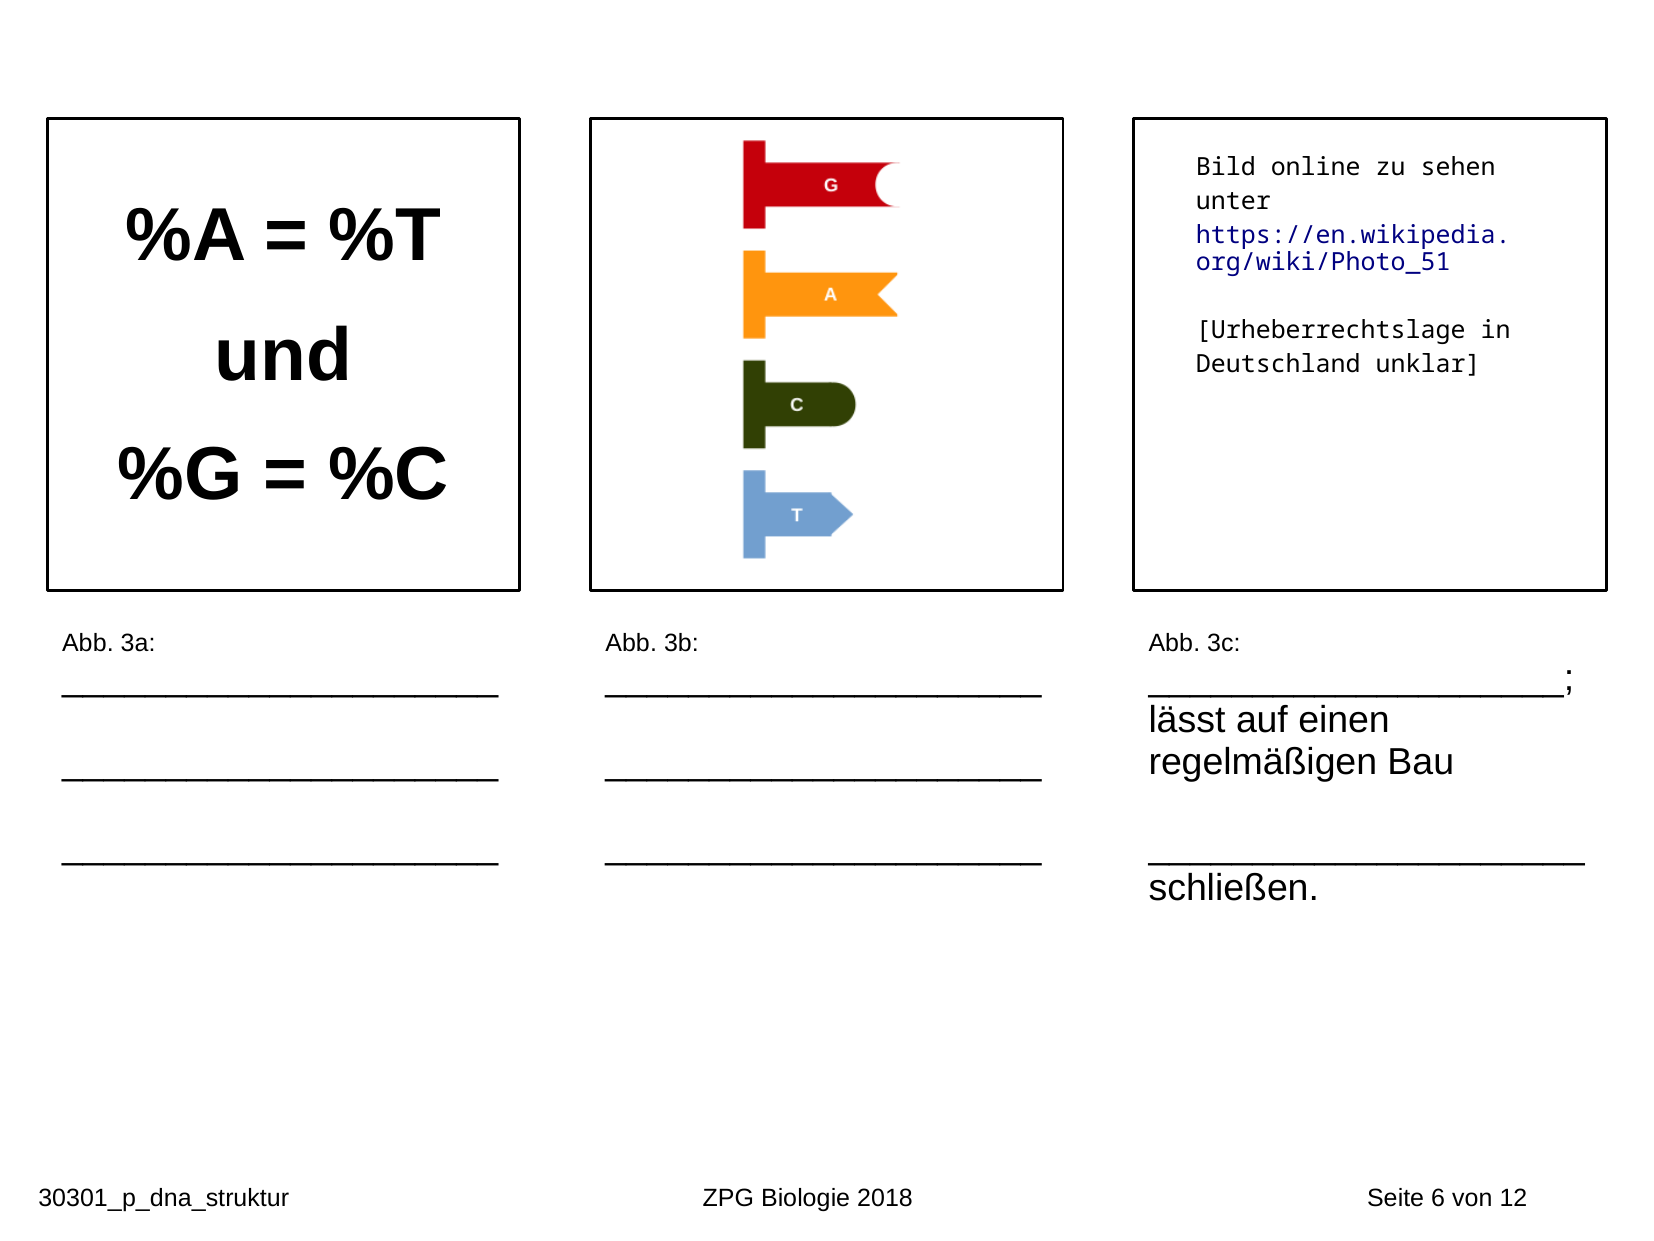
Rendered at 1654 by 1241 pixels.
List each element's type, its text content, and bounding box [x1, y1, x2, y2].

text_box Abb. 3c: ____________________; lässt auf einen regelmäßigen Bau _____________________ schließen. [1133, 621, 1607, 917]
text_box Abb. 3a: _____________________ _____________________ _____________________ [47, 621, 520, 875]
text_box Abb. 3b: _____________________ _____________________ _____________________ [590, 621, 1063, 875]
text_box Bild online zu sehen unter https://en.wikipedia.org/wiki/Photo_51 [Urheberrechtslage in Deutschland unklar] [1181, 141, 1536, 591]
text_box 30301_p_dna_struktur ZPG Biologie 2018 Seite 6 von 12 [23, 1176, 1619, 1220]
picture [732, 131, 910, 569]
text_box %A = %T und %G = %C [47, 118, 520, 591]
